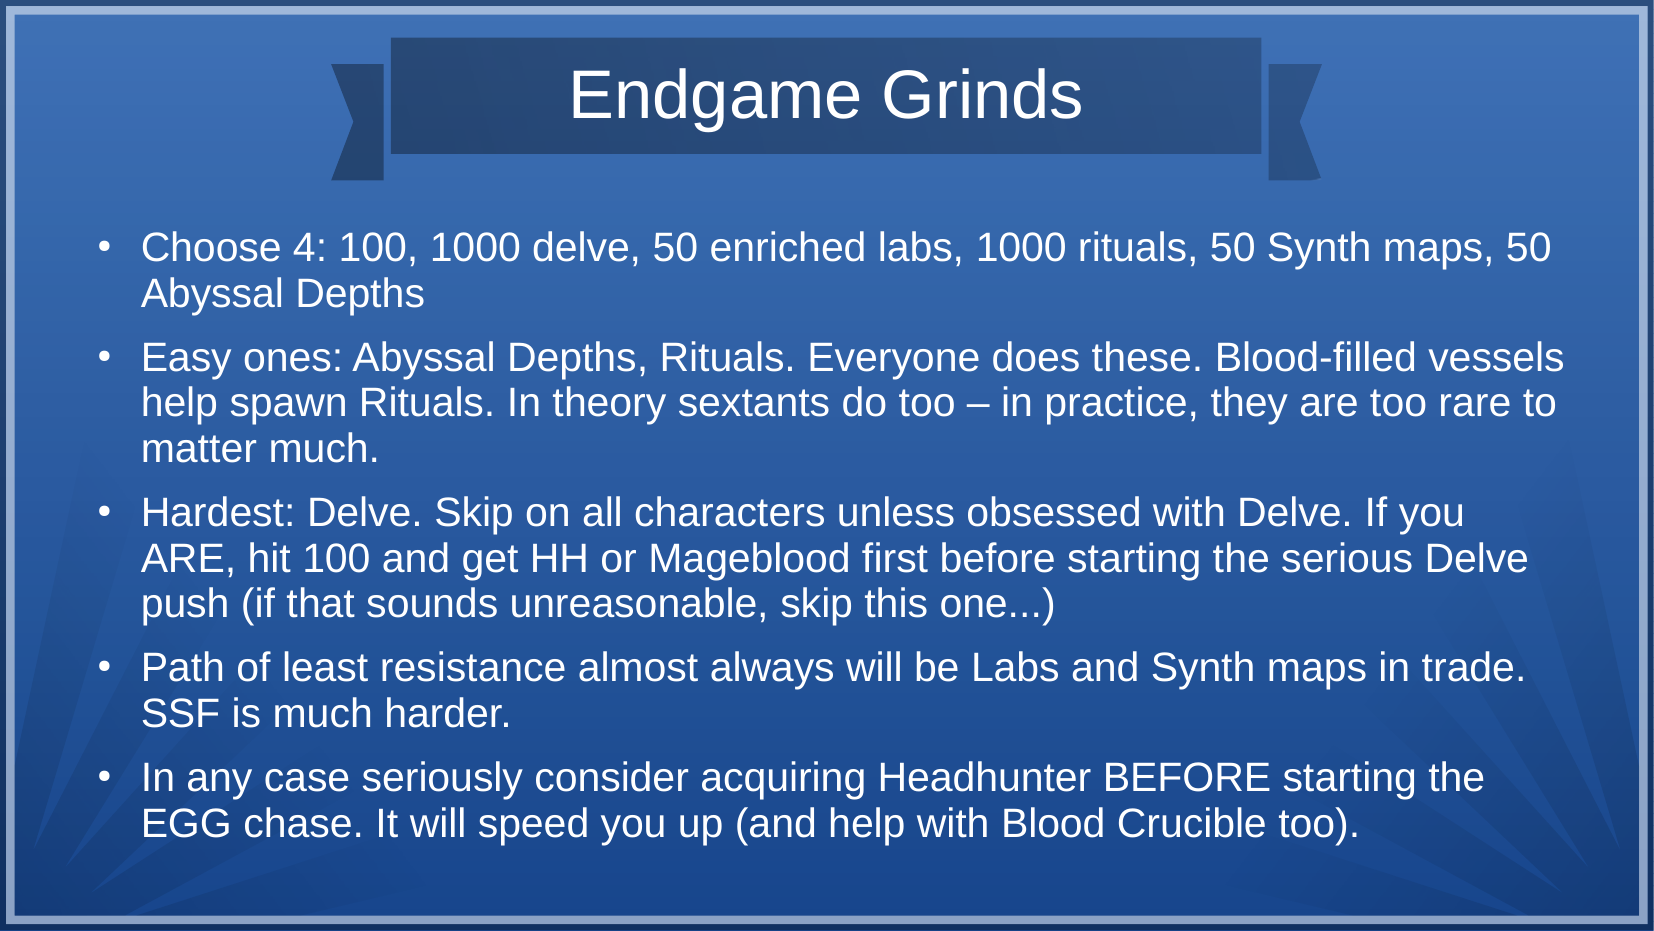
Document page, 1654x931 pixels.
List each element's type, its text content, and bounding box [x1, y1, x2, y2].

title Endgame Grinds [389, 35, 1264, 154]
list Choose 4: 100, 1000 delve, 50 enriched labs, 1000 rituals, 50 Synth maps, 50 Abyssal Depths Easy ones: Abyssal Depths, Rituals. Everyone does these. Blood-filled vessels help spawn Rituals. In theory sextants do too – in practice, they are too rare to matter much. Hardest: Delve. Skip on all characters unless obsessed with Delve. If you ARE, hit 100 and get HH or Mageblood first before starting the serious Delve push (if that sounds unreasonable, skip this one...) Path of least resistance almost always will be Labs and Synth maps in trade. SSF is much harder. In any case seriously consider acquiring Headhunter BEFORE starting the EGG chase. It will speed you up (and help with Blood Crucible too). [82, 224, 1571, 848]
